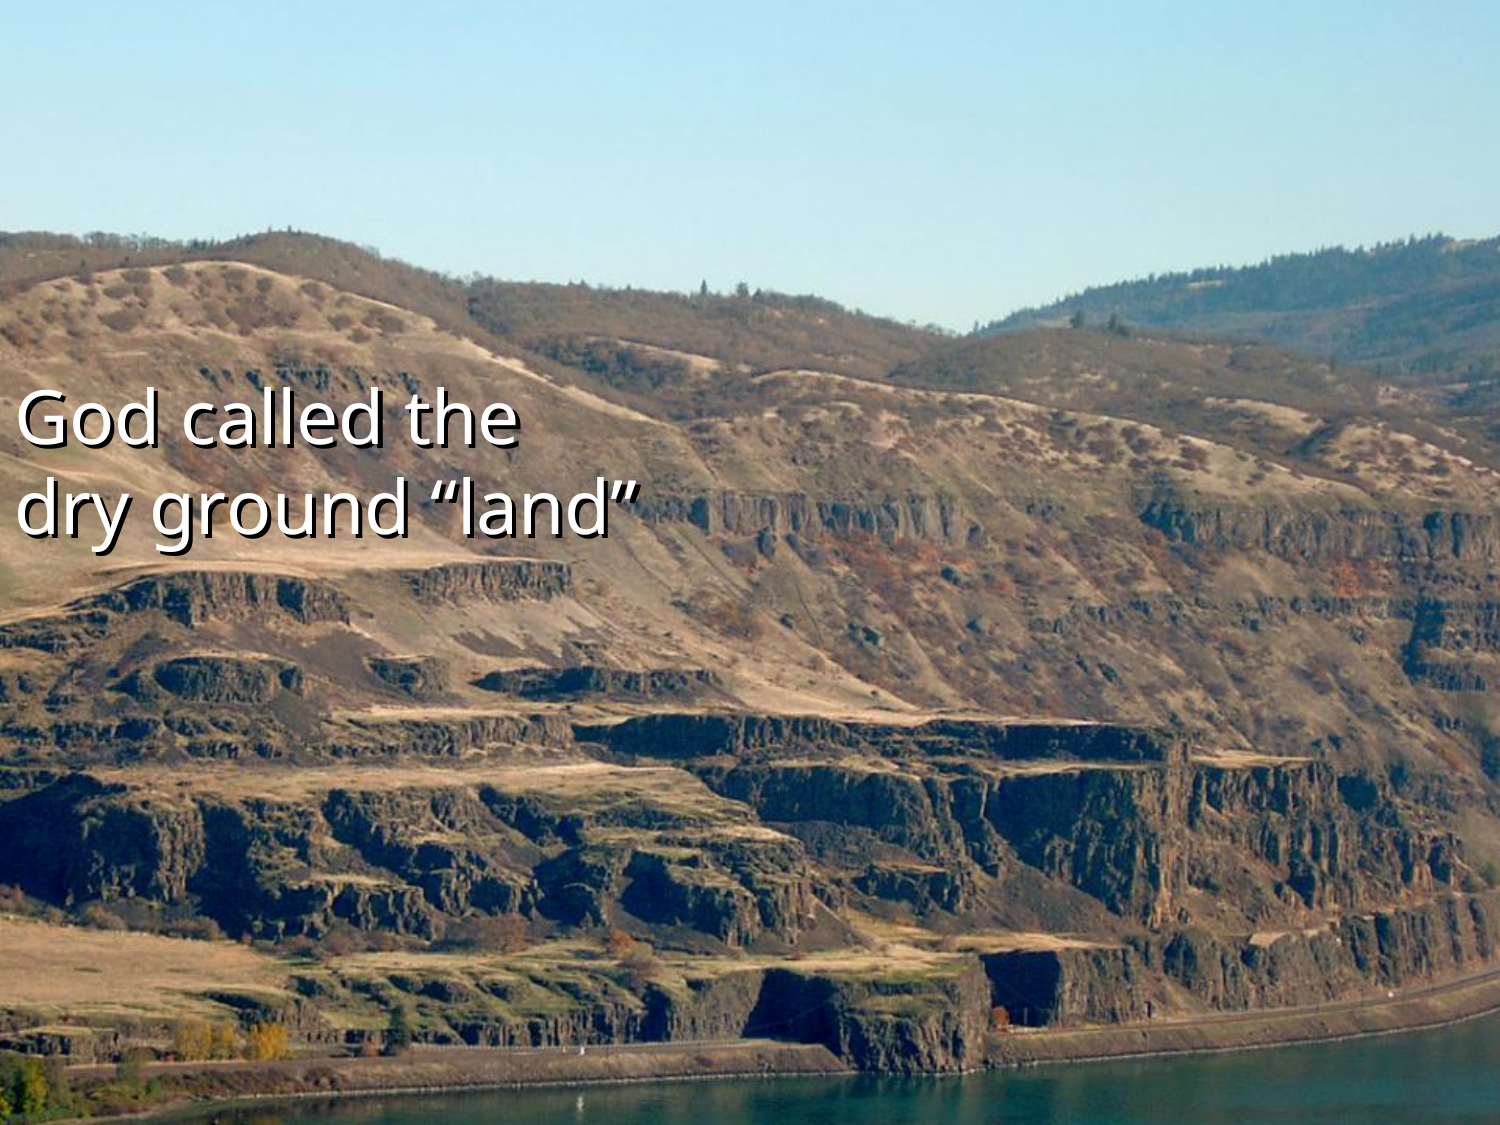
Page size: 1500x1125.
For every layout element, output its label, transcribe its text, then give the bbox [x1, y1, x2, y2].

text_box God called the dry ground “land” [0, 361, 654, 558]
picture [0, 0, 1500, 1125]
